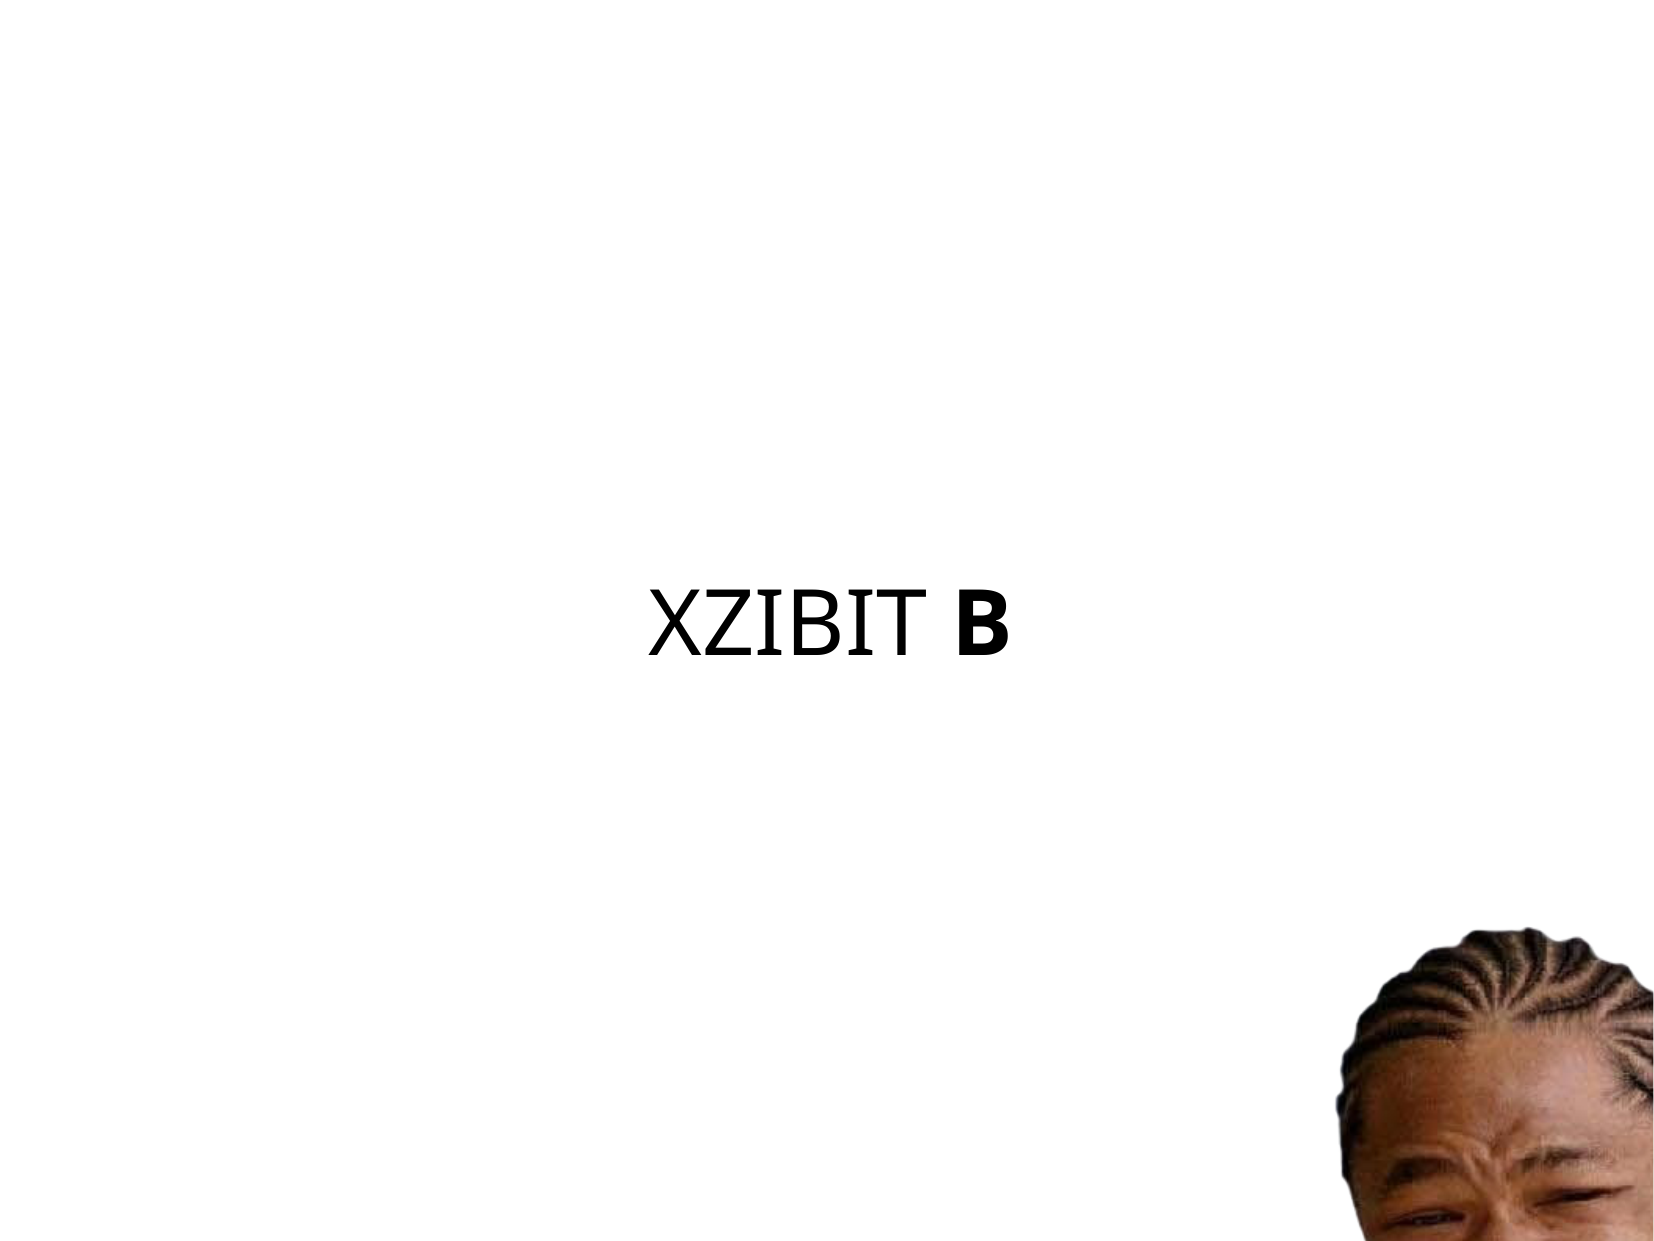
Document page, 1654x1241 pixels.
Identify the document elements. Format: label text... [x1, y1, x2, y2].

picture [937, 926, 1654, 1241]
title XZIBIT B [86, 516, 1576, 724]
